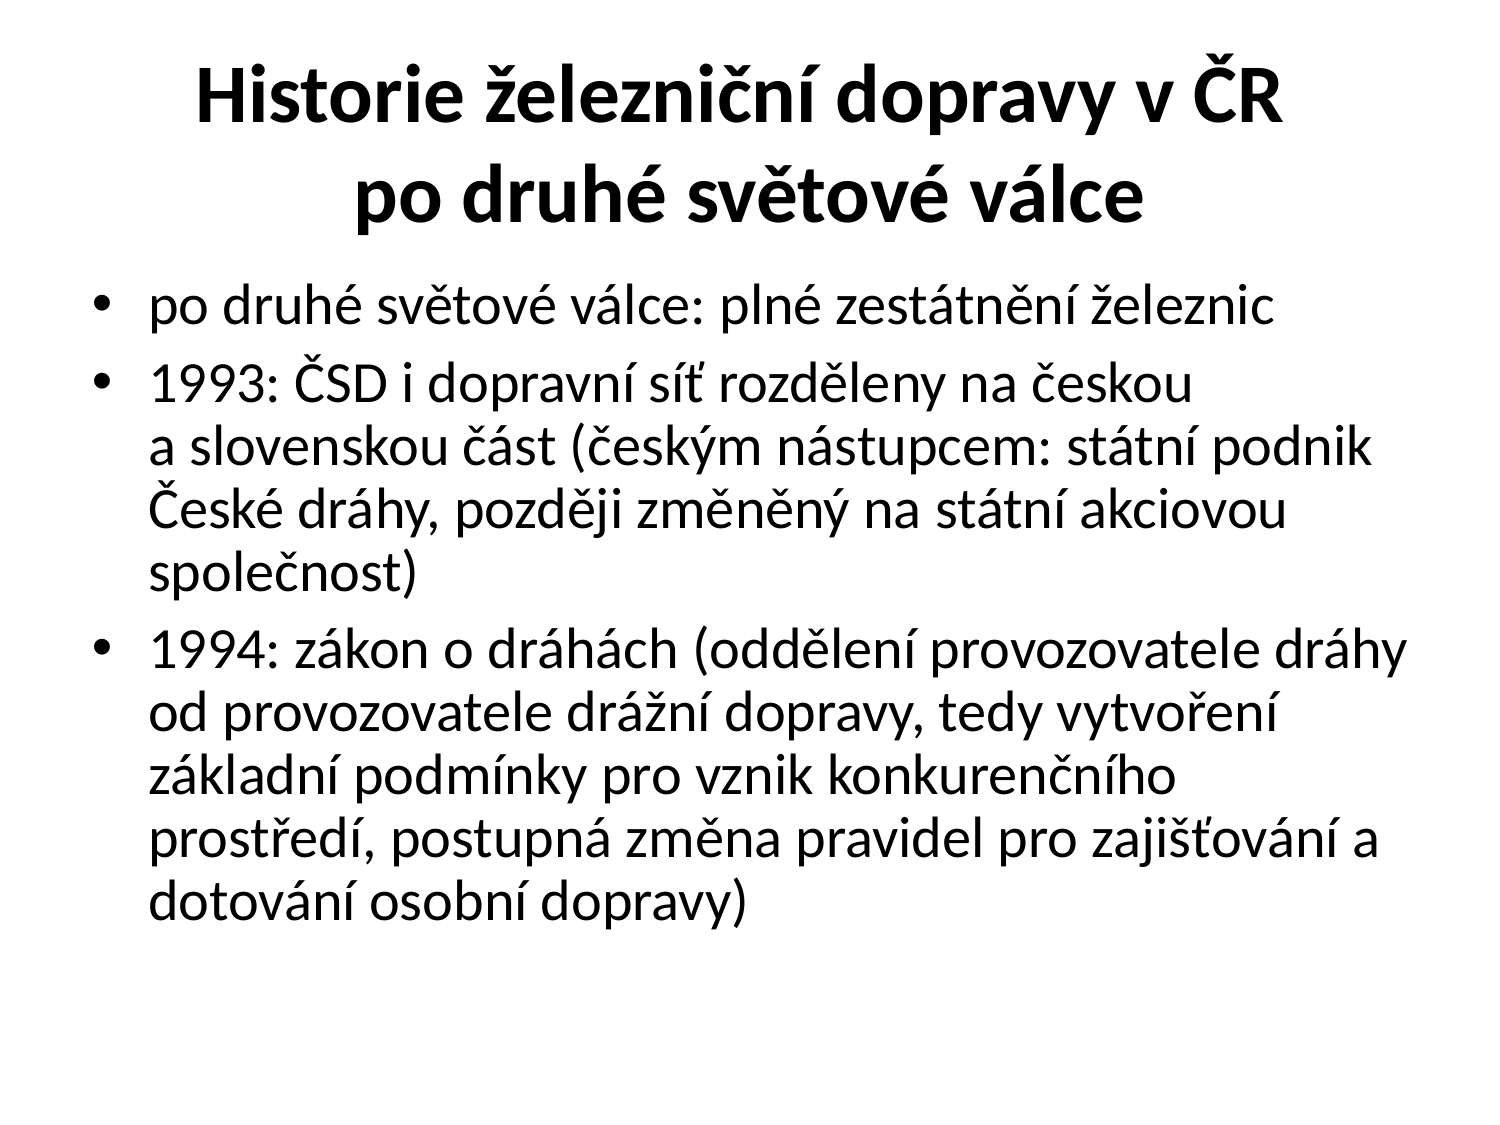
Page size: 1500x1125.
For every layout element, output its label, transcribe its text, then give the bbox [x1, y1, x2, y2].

title Historie železniční dopravy v ČR po druhé světové válce [75, 31, 1426, 247]
list po druhé světové válce: plné zestátnění železnic 1993: ČSD i dopravní síť rozděleny na českou a slovenskou část (českým nástupcem: státní podnik České dráhy, později změněný na státní akciovou společnost) 1994: zákon o dráhách (oddělení provozovatele dráhy od provozovatele drážní dopravy, tedy vytvoření základní podmínky pro vznik konkurenčního prostředí, postupná změna pravidel pro zajišťování a dotování osobní dopravy) [76, 267, 1427, 1098]
